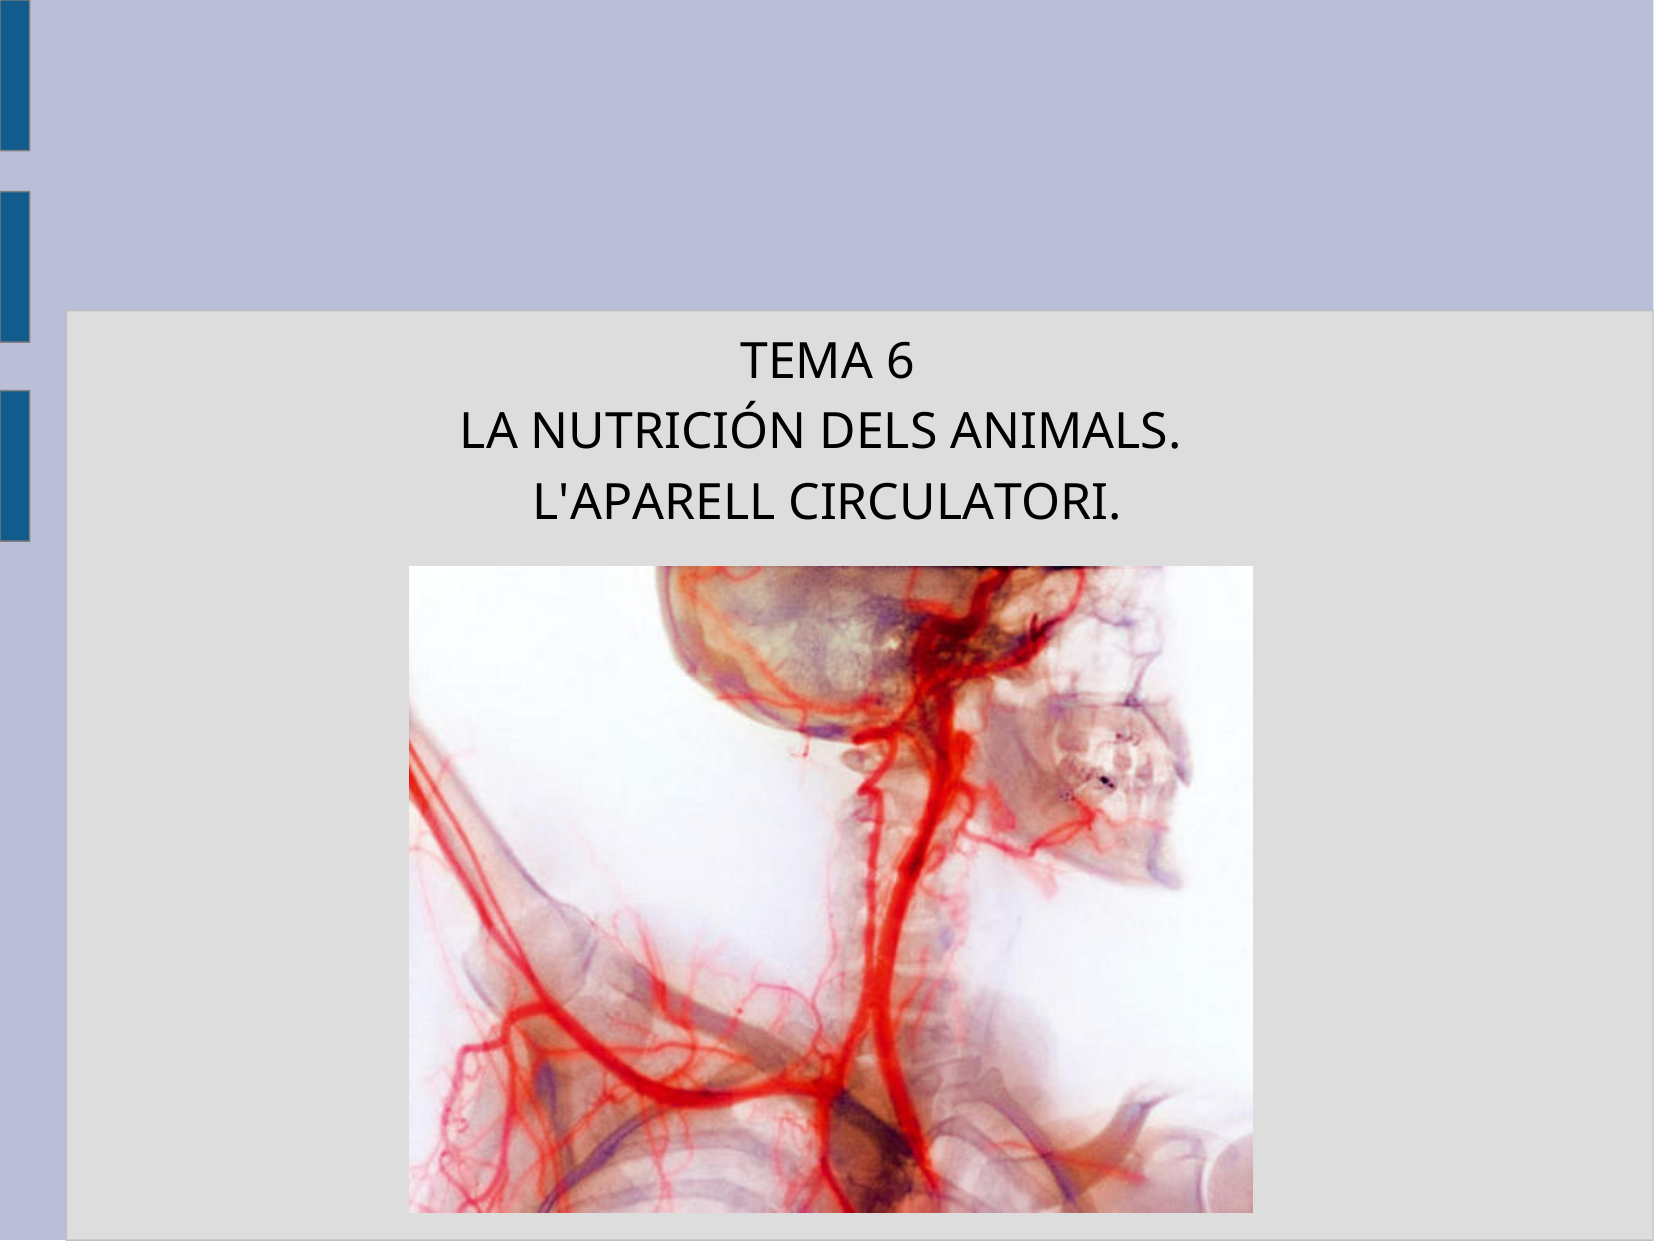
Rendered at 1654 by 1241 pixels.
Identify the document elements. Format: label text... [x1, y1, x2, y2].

text_box TEMA 6 LA NUTRICIÓN DELS ANIMALS. L'APARELL CIRCULATORI. [121, 114, 1534, 733]
picture [409, 566, 1253, 1213]
